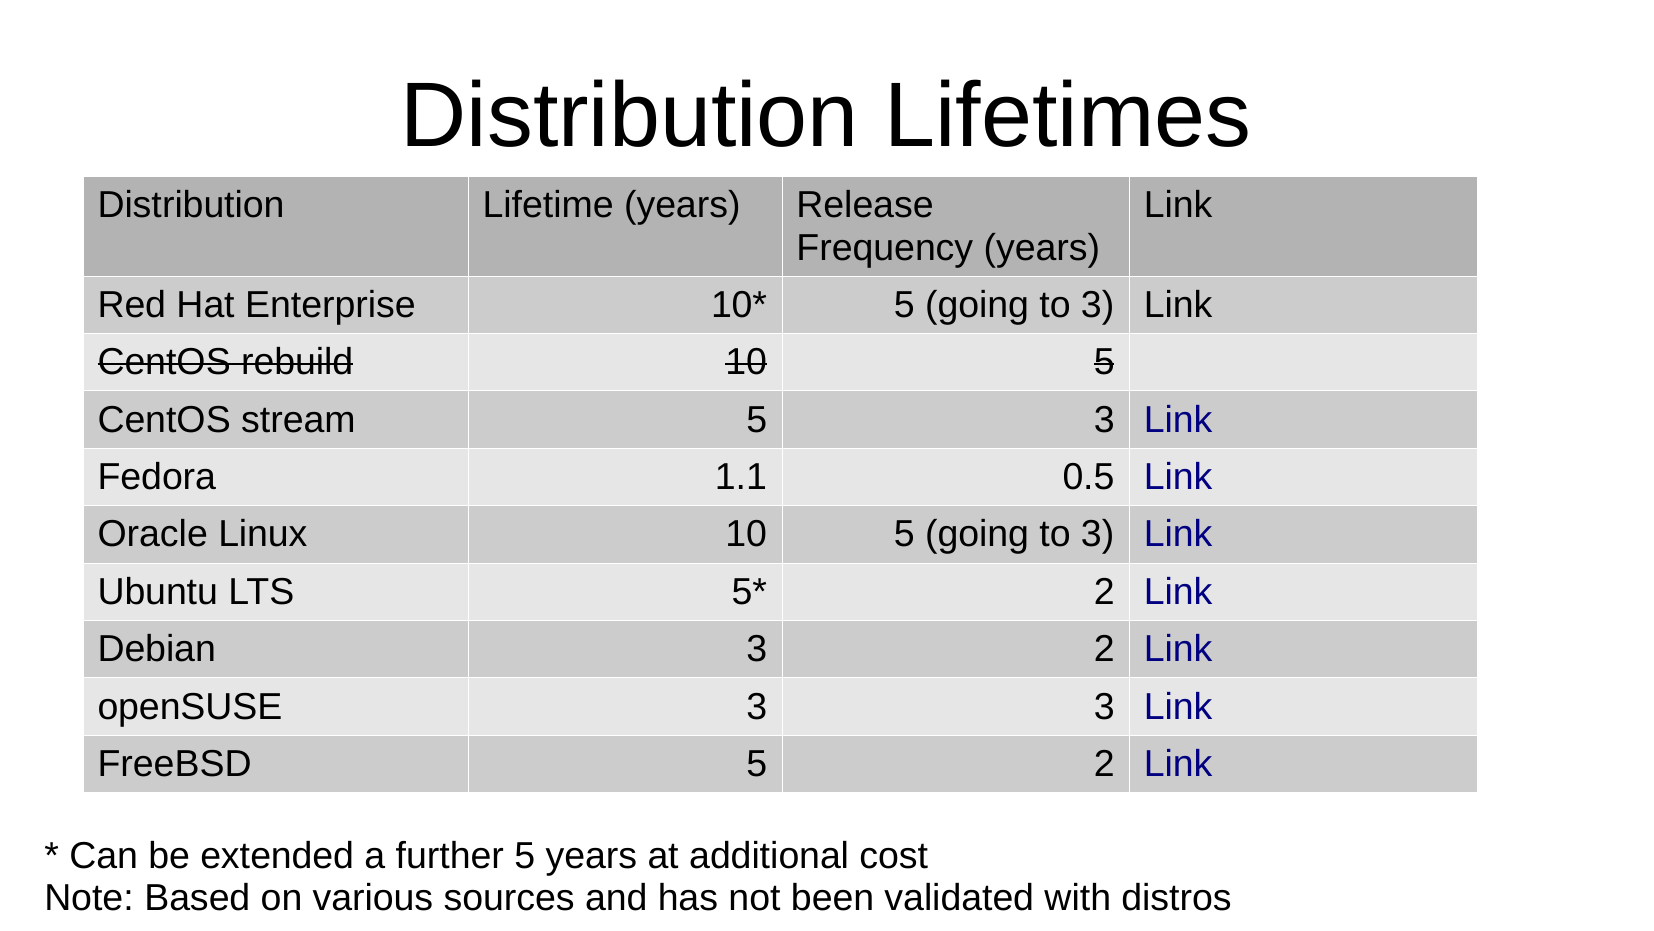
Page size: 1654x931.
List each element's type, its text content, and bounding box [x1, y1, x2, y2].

table_cell 2 [783, 621, 1129, 677]
table_cell Debian [84, 621, 468, 677]
table_cell 2 [783, 564, 1129, 620]
table_cell Link [1130, 449, 1477, 505]
table_cell 5 (going to 3) [783, 506, 1129, 563]
table_cell FreeBSD [84, 736, 468, 792]
table_cell 3 [469, 678, 782, 735]
table_cell 10 [469, 334, 782, 390]
table_cell 3 [783, 391, 1129, 448]
table_cell Link [1130, 678, 1477, 735]
table_cell Red Hat Enterprise [84, 277, 468, 333]
table_cell CentOS rebuild [84, 334, 468, 390]
table_cell 5* [469, 564, 782, 620]
table_cell Link [1130, 391, 1477, 448]
text_box * Can be extended a further 5 years at additional cost Note: Based on various sources and has not been validated with distros [29, 826, 1565, 926]
table_cell 5 [469, 736, 782, 792]
table_cell Link [1130, 506, 1477, 563]
table_cell 10* [469, 277, 782, 333]
table_cell CentOS stream [84, 391, 468, 448]
table_cell 10 [469, 506, 782, 563]
table_cell Link [1130, 564, 1477, 620]
table_cell Ubuntu LTS [84, 564, 468, 620]
table_header Link [1130, 177, 1477, 276]
table_cell 5 [469, 391, 782, 448]
table_cell 5 [783, 334, 1129, 390]
table_cell 5 (going to 3) [783, 277, 1129, 333]
table_cell [1130, 334, 1477, 390]
table_header Lifetime (years) [469, 177, 782, 276]
title Distribution Lifetimes [82, 37, 1571, 193]
table_header Distribution [84, 177, 468, 276]
table_cell 1.1 [469, 449, 782, 505]
table_cell Fedora [84, 449, 468, 505]
table_cell Link [1130, 277, 1477, 333]
table_cell 2 [783, 736, 1129, 792]
table_cell Oracle Linux [84, 506, 468, 563]
table_header Release Frequency (years) [783, 177, 1129, 276]
table_cell 3 [783, 678, 1129, 735]
table_cell Link [1130, 736, 1477, 792]
table_cell openSUSE [84, 678, 468, 735]
table_cell 0.5 [783, 449, 1129, 505]
table_cell 3 [469, 621, 782, 677]
table_cell Link [1130, 621, 1477, 677]
